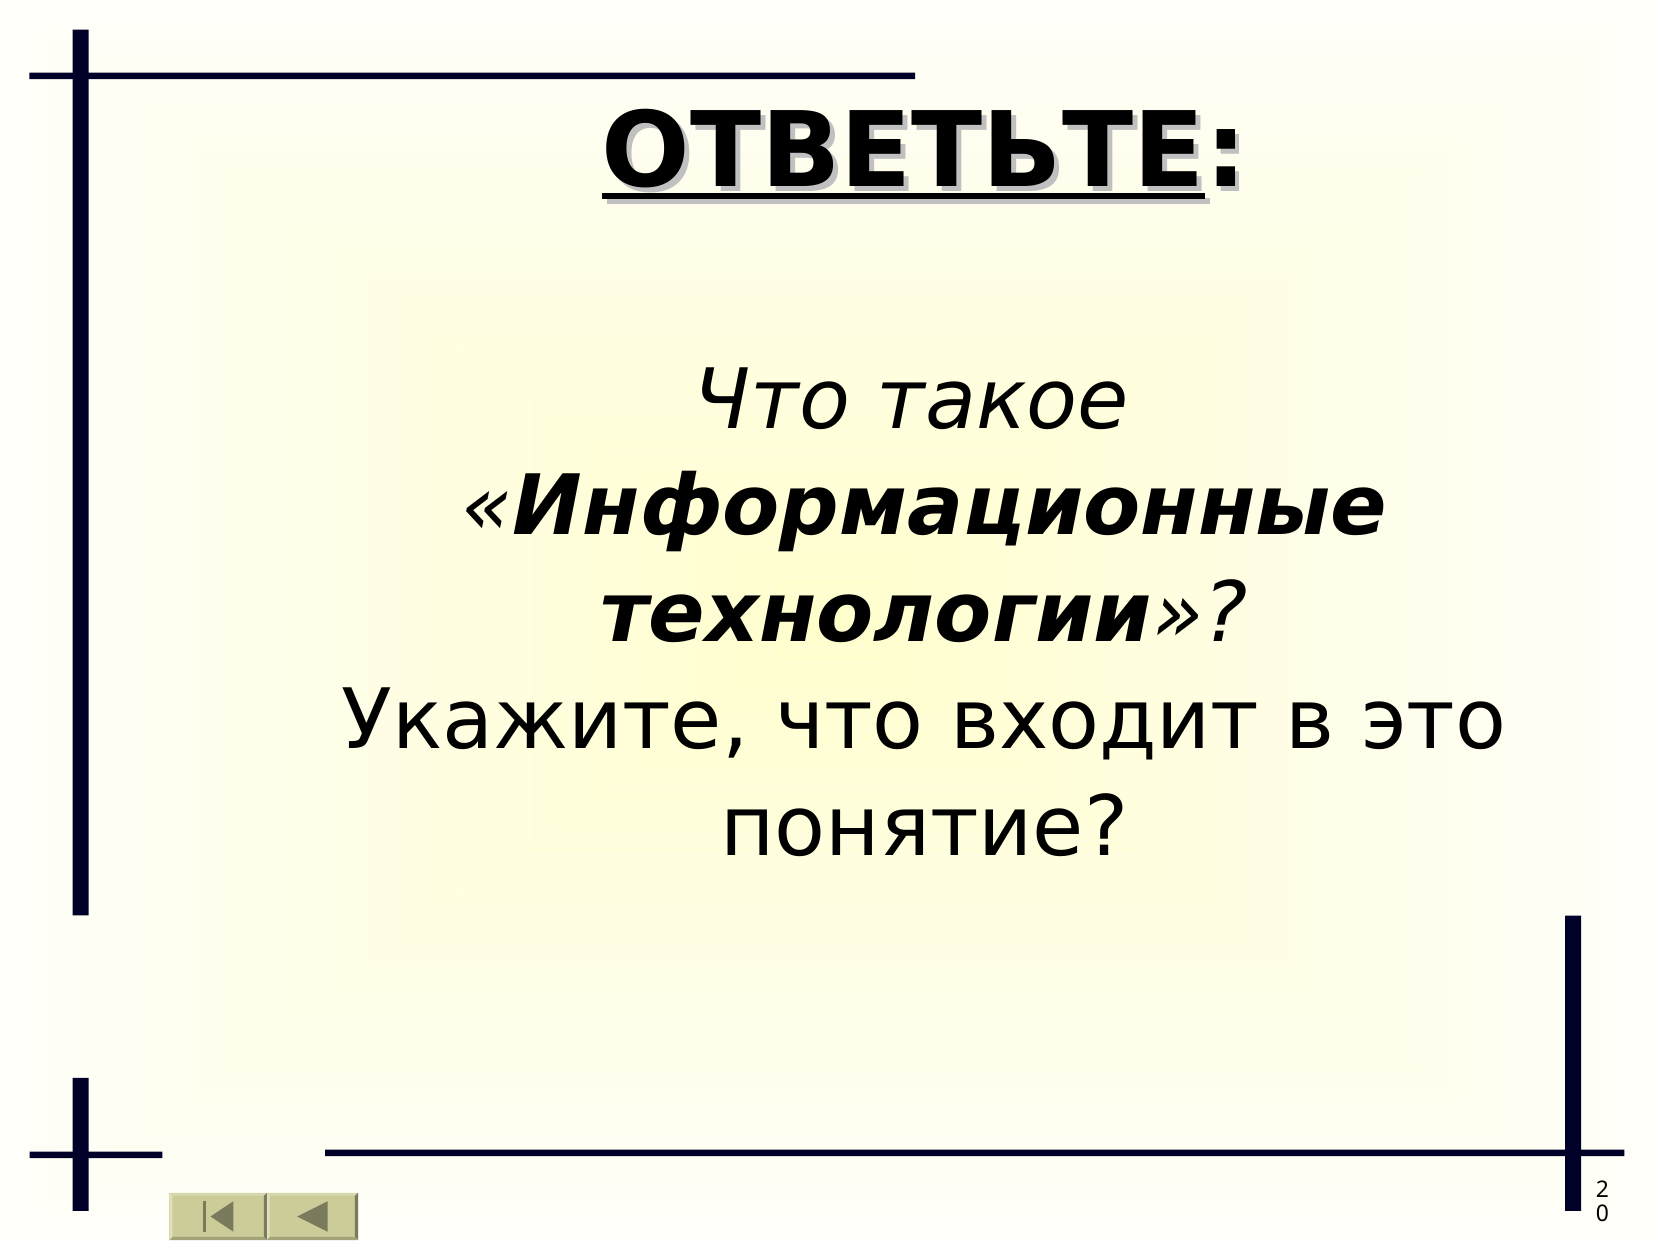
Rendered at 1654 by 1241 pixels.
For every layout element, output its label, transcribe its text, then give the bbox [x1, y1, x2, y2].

text_box Что такое «Информационные технологии»? Укажите, что входит в это понятие? [201, 333, 1648, 883]
text_box ОТВЕТЬТЕ: [195, 82, 1654, 220]
text_box [170, 1192, 359, 1241]
